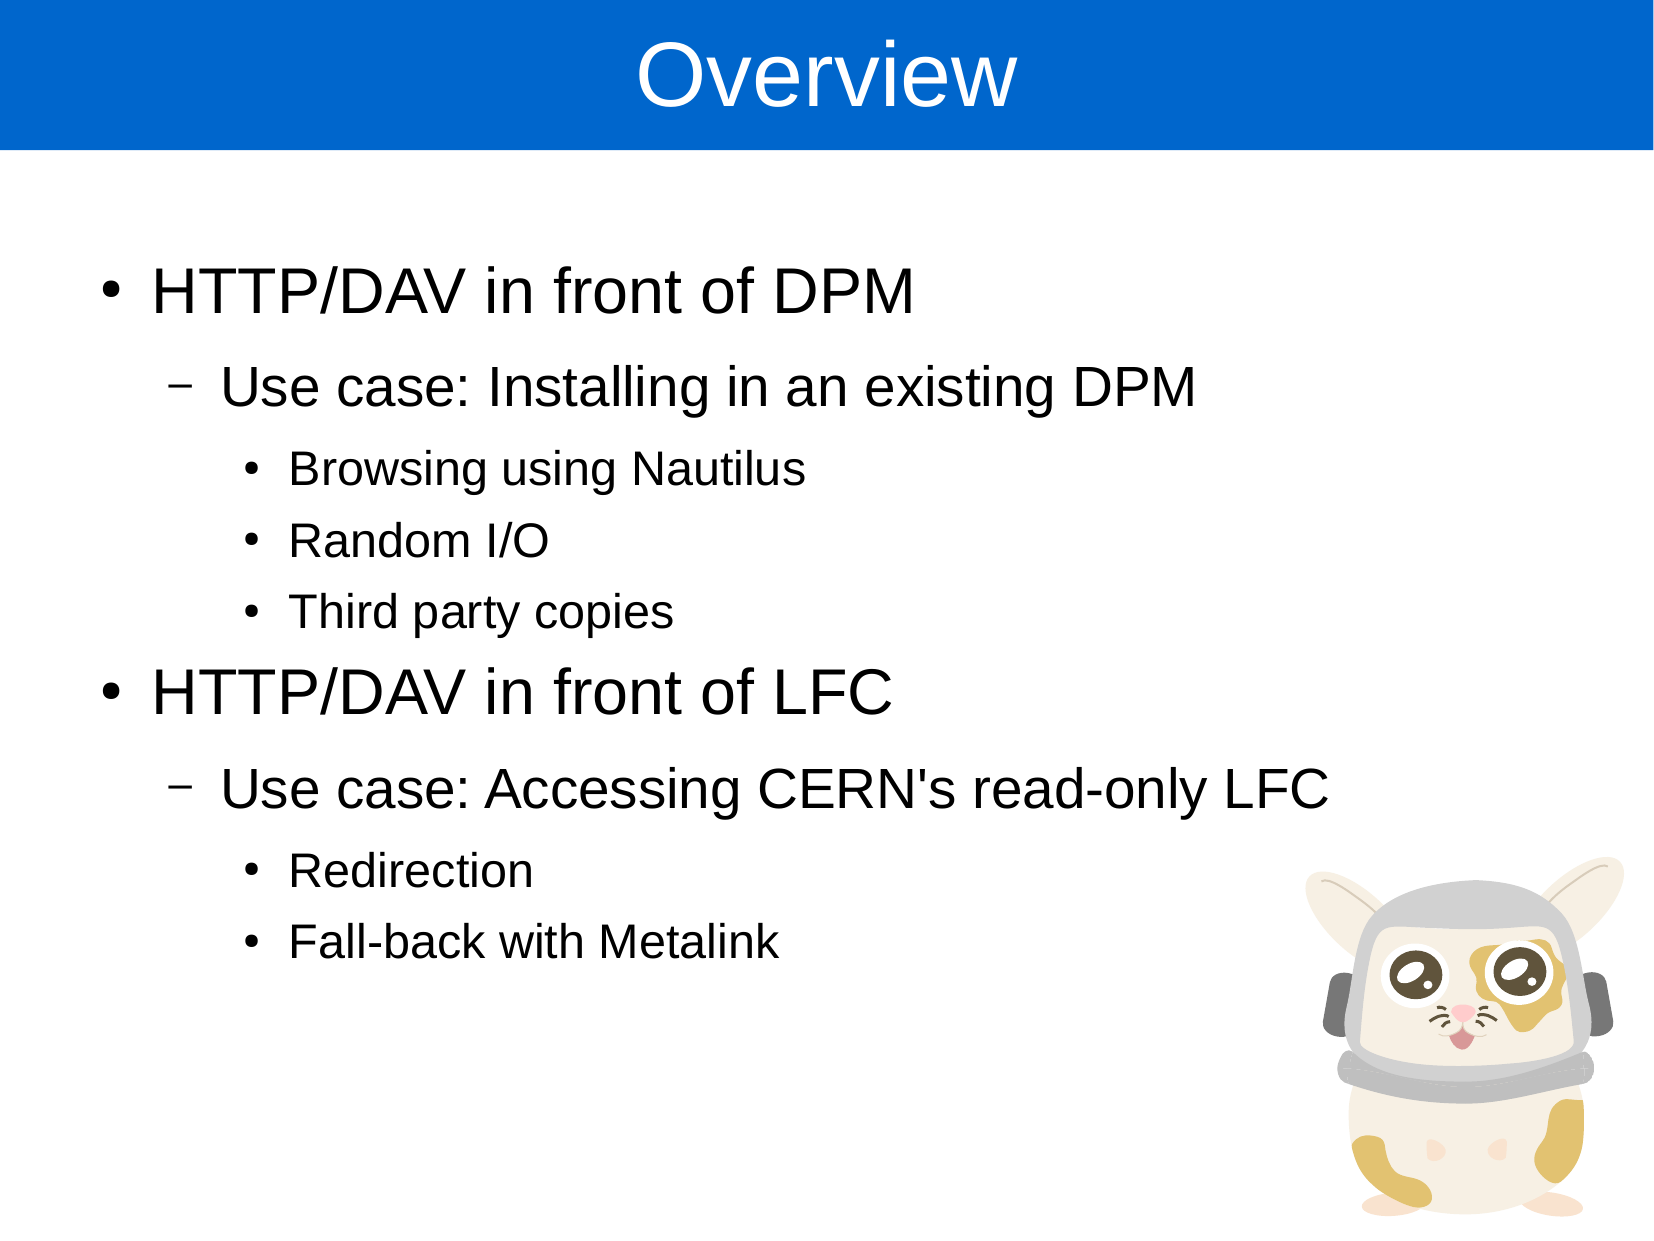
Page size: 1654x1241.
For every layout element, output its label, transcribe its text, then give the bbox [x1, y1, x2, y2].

title Overview [0, 0, 1654, 151]
list HTTP/DAV in front of DPM Use case: Installing in an existing DPM Browsing using Nautilus Random I/O Third party copies HTTP/DAV in front of LFC Use case: Accessing CERN's read-only LFC Redirection Fall-back with Metalink [82, 254, 1538, 975]
